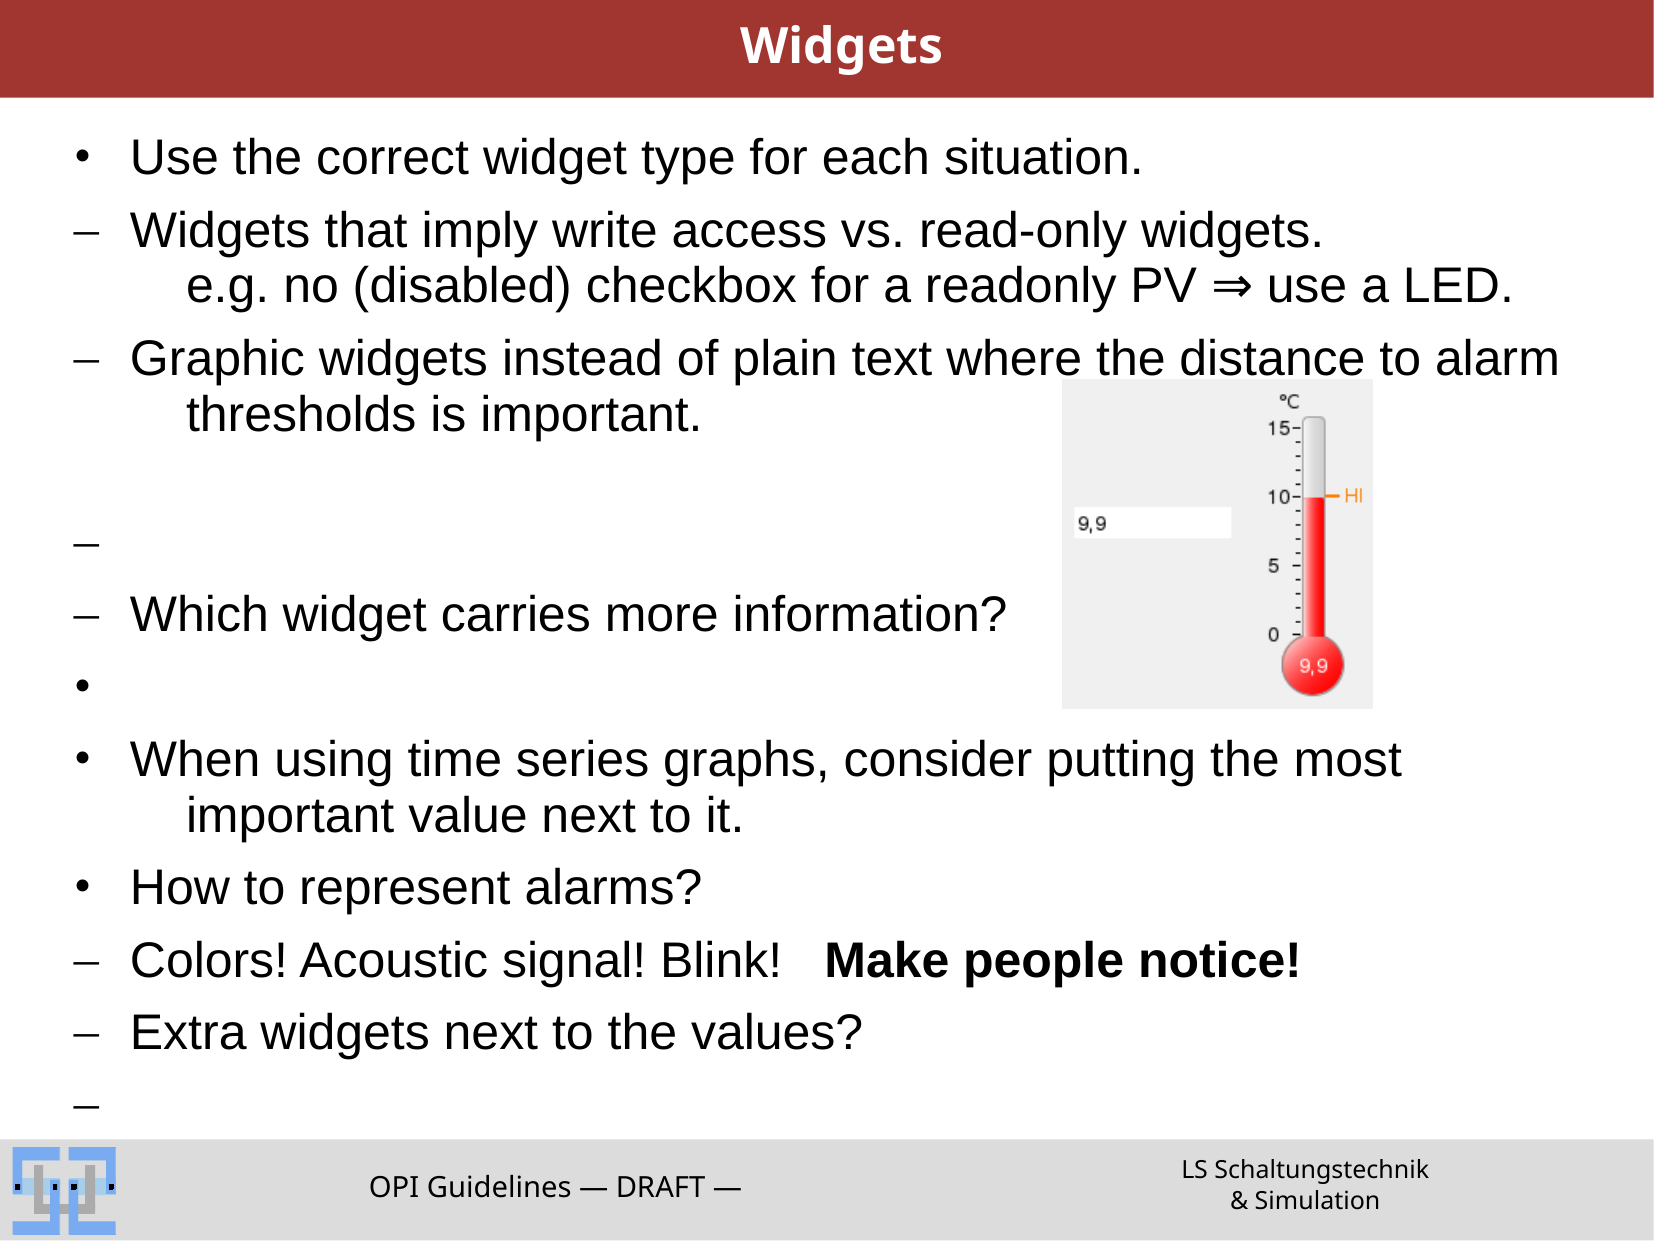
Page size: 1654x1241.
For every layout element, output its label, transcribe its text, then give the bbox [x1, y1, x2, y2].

title Widgets [97, 6, 1586, 81]
picture [1062, 379, 1373, 709]
text_box OPI Guidelines — DRAFT — [368, 1167, 1122, 1211]
list Use the correct widget type for each situation. Widgets that imply write access vs. read-only widgets. e.g. no (disabled) checkbox for a readonly PV ⇒ use a LED. Graphic widgets instead of plain text where the distance to alarm thresholds is important. Which widget carries more information? When using time series graphs, consider putting the most important value next to it. How to represent alarms? Colors! Acoustic signal! Blink! Make people notice! Extra widgets next to the values? [73, 130, 1579, 1123]
